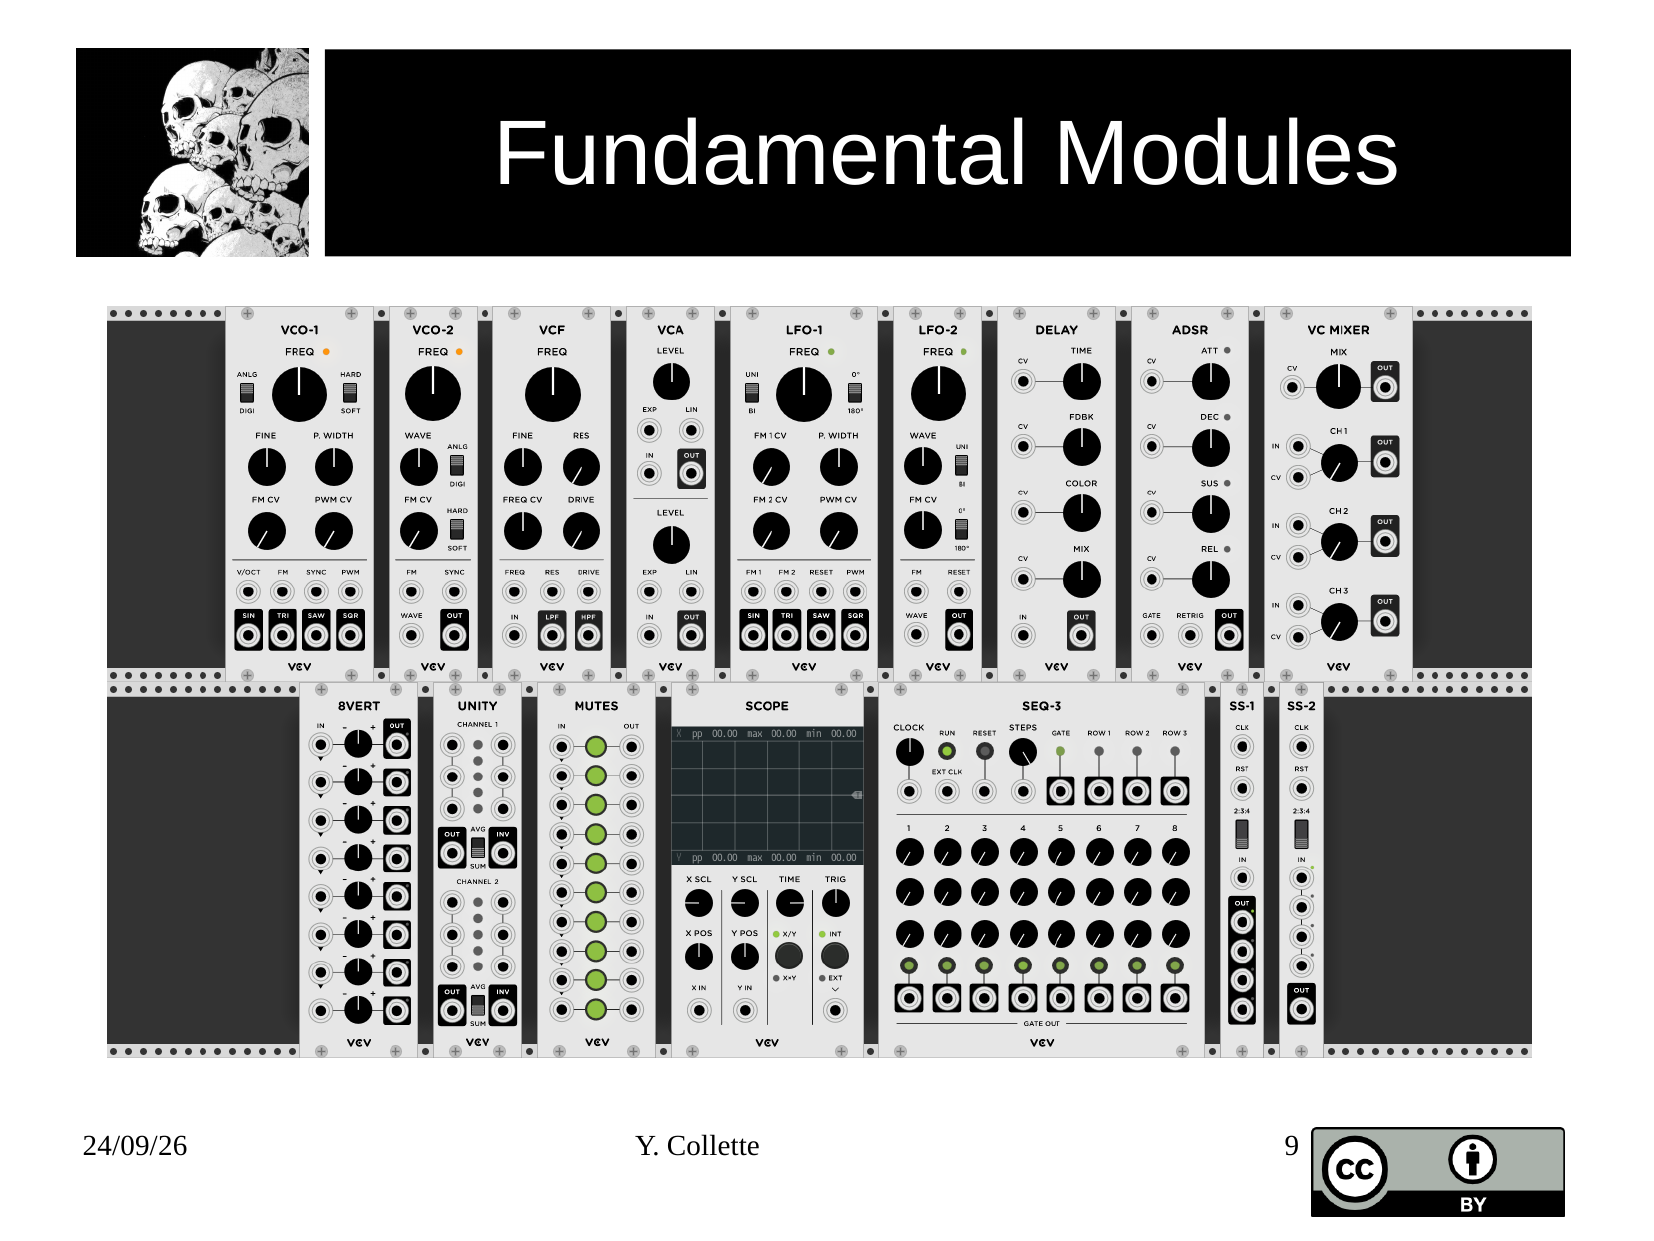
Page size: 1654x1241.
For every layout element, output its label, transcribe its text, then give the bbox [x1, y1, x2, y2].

title Fundamental Modules [324, 49, 1571, 257]
picture [1311, 1127, 1565, 1217]
picture [107, 306, 1532, 1058]
picture [76, 48, 309, 257]
